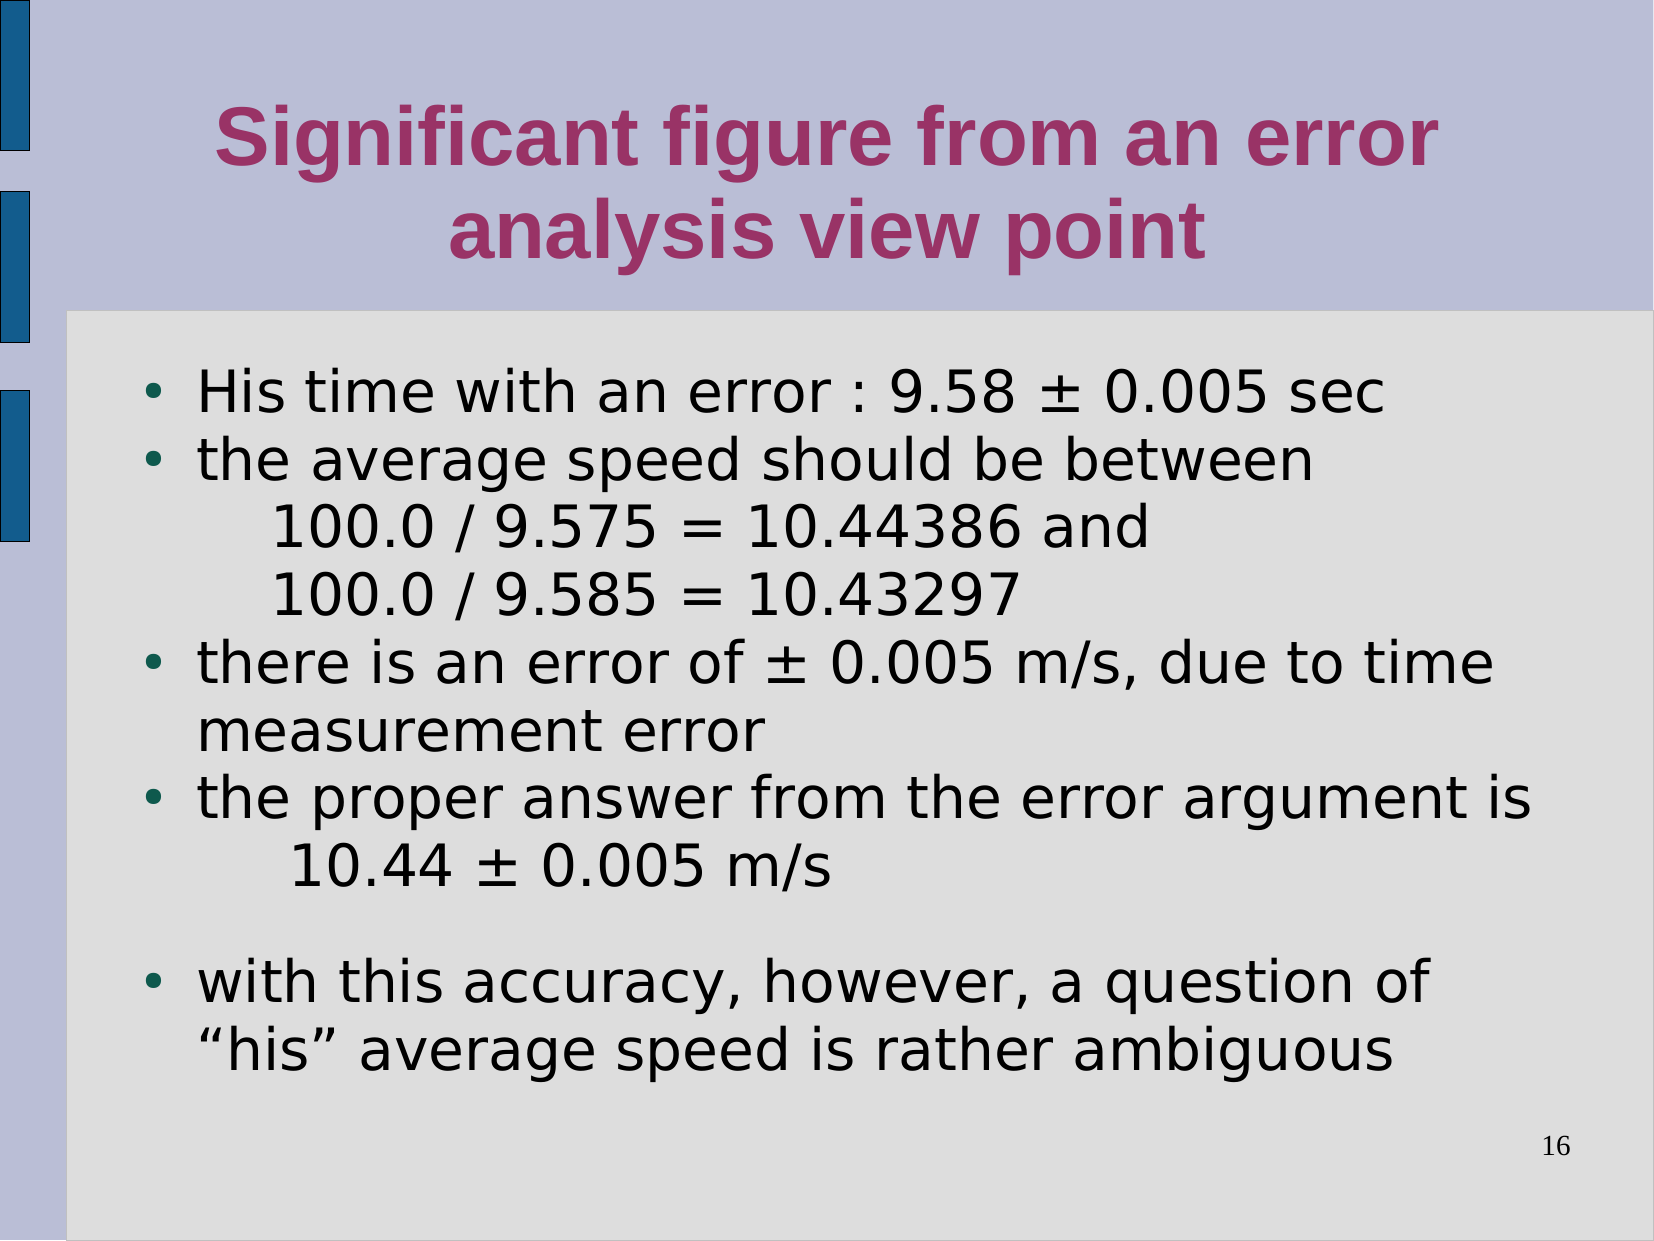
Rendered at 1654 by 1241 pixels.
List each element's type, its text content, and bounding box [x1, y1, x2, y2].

list His time with an error : 9.58 ± 0.005 sec the average speed should be between 100.0 / 9.575 = 10.44386 and 100.0 / 9.585 = 10.43297 there is an error of ± 0.005 m/s, due to time measurement error the proper answer from the error argument is 10.44 ± 0.005 m/s with this accuracy, however, a question of “his” average speed is rather ambiguous [125, 358, 1538, 1126]
title Significant figure from an error analysis view point [121, 86, 1534, 280]
